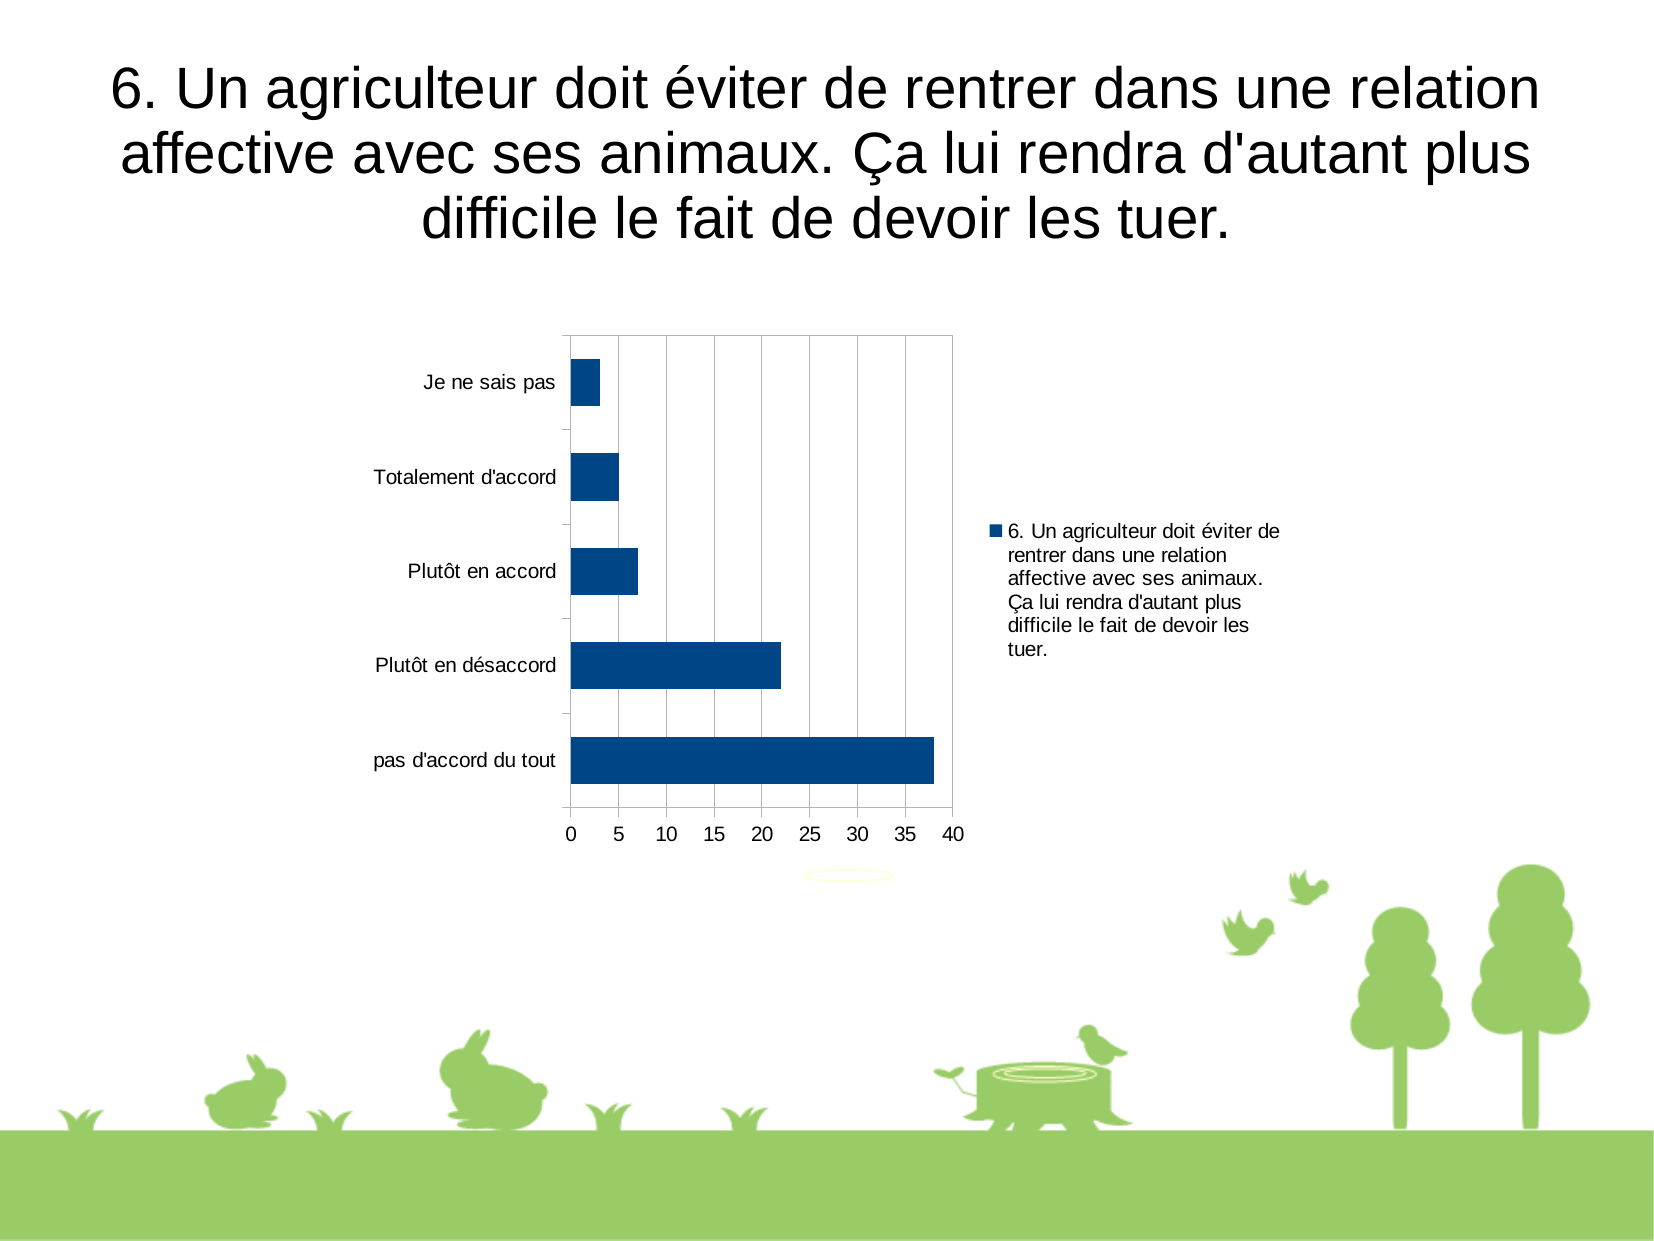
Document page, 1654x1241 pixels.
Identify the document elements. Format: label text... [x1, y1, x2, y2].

title 6. Un agriculteur doit éviter de rentrer dans une relation affective avec ses animaux. Ça lui rendra d'autant plus difficile le fait de devoir les tuer. [82, 49, 1571, 257]
chart [354, 324, 1300, 857]
picture [0, 0, 1654, 1241]
